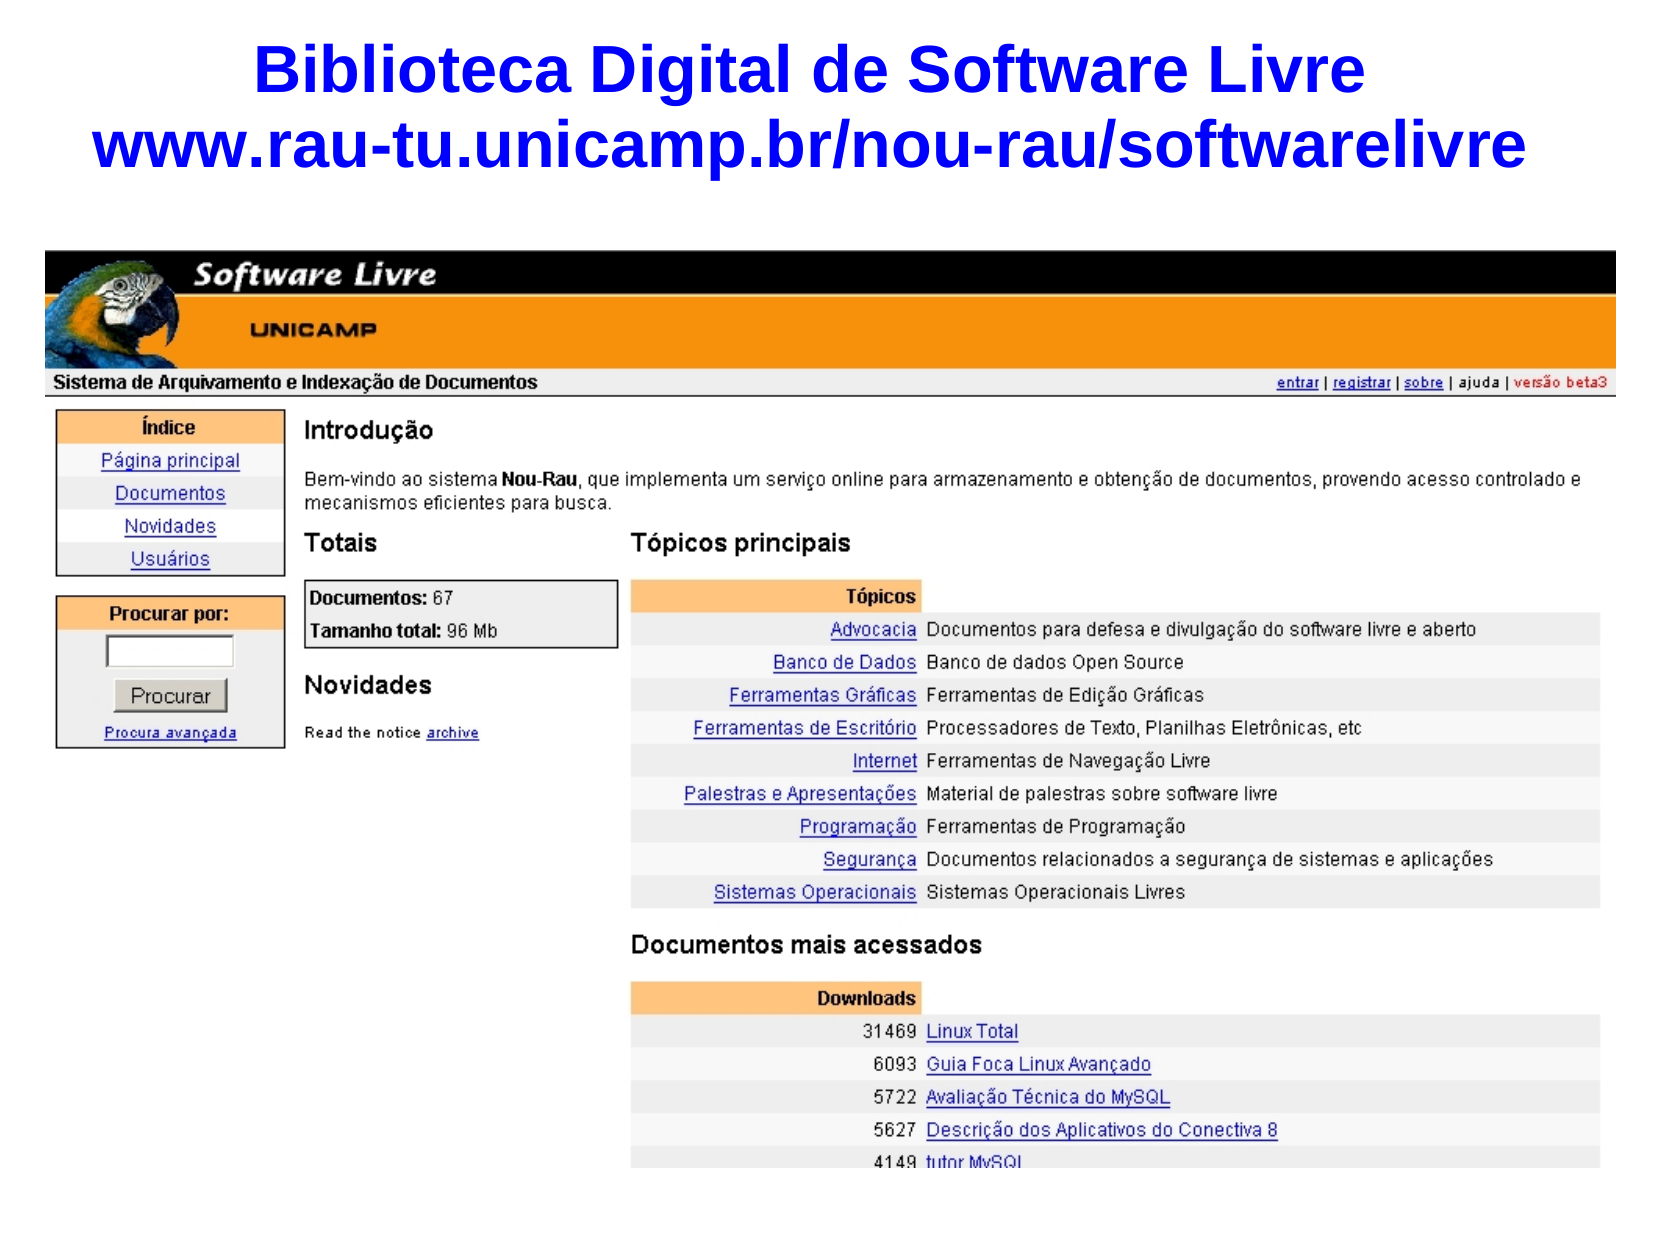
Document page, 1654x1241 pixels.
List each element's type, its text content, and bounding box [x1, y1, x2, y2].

picture [45, 250, 1616, 1168]
text_box Biblioteca Digital de Software Livre www.rau-tu.unicamp.br/nou-rau/softwarelivre [92, 32, 1535, 183]
